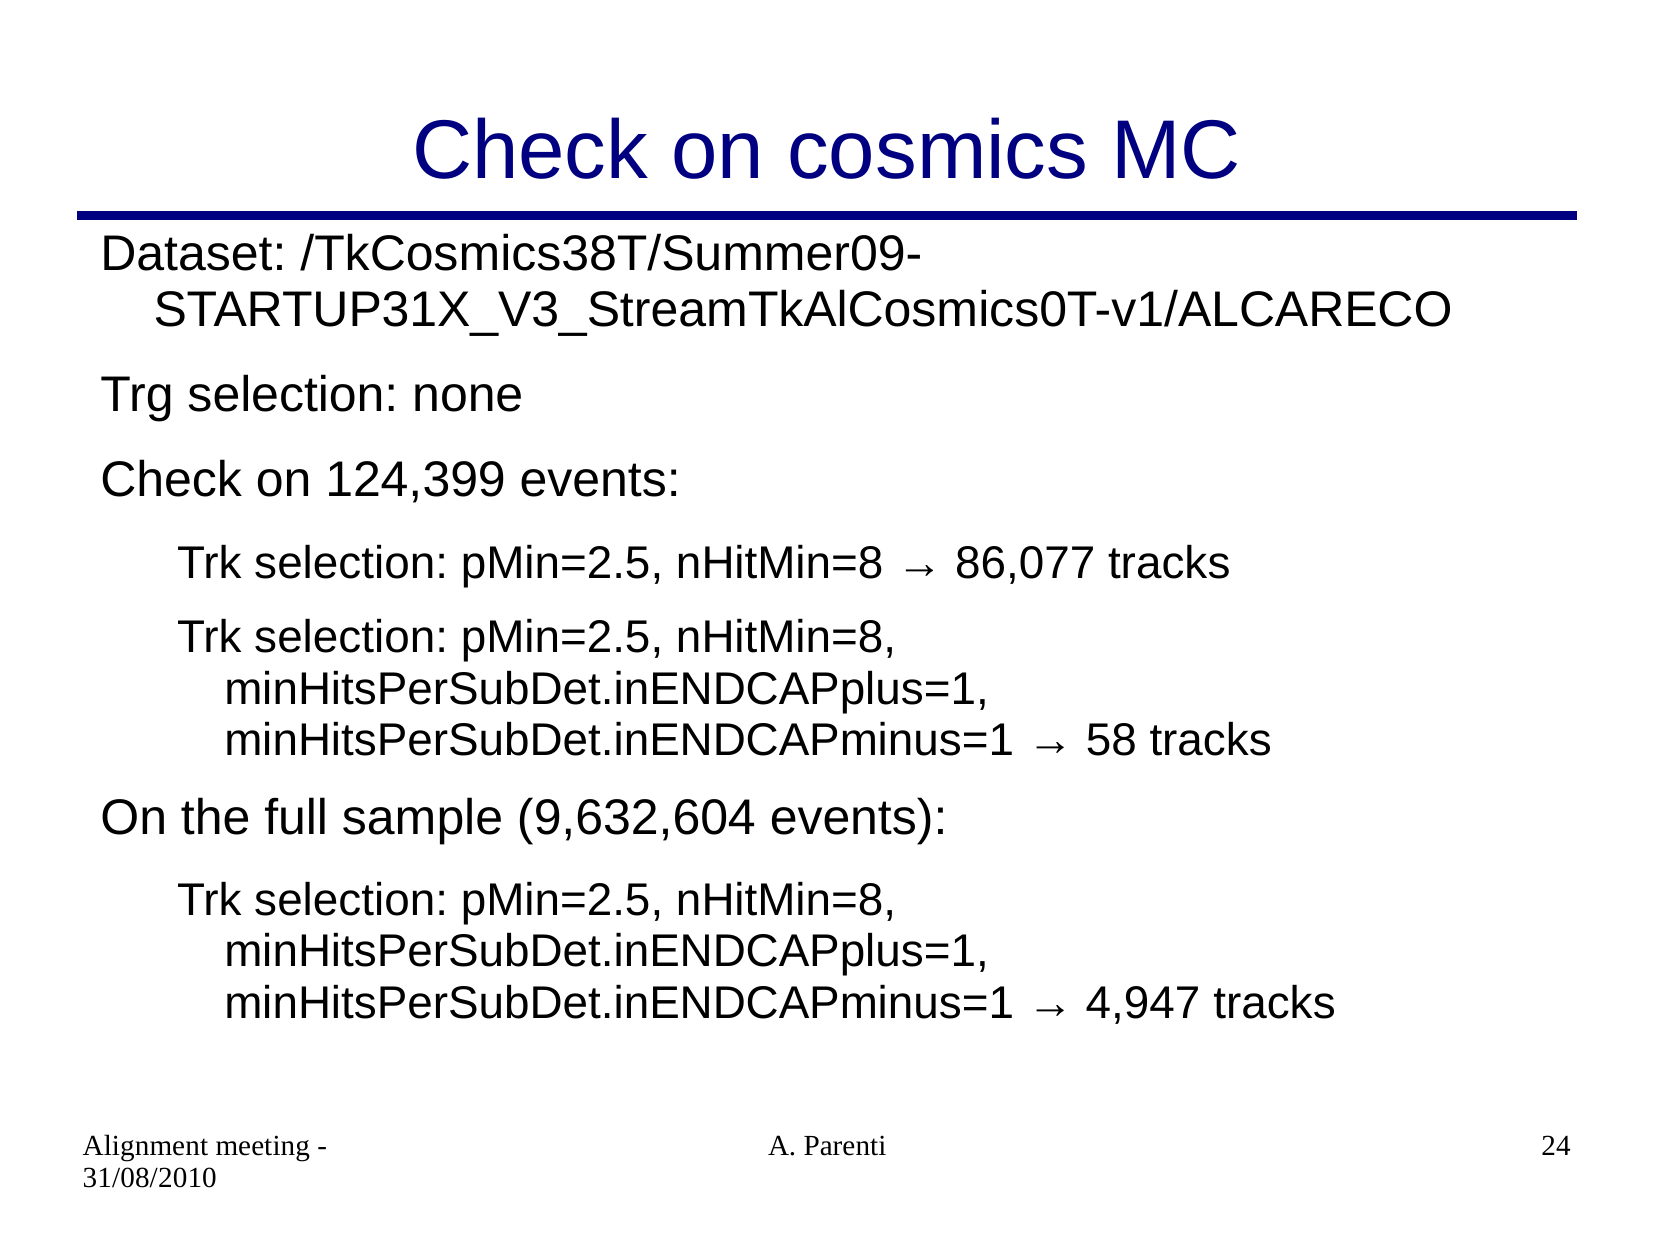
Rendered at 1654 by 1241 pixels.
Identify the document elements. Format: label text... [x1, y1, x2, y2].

title Check on cosmics MC [82, 75, 1571, 225]
list Dataset: /TkCosmics38T/Summer09-STARTUP31X_V3_StreamTkAlCosmics0T-v1/ALCARECO Trg selection: none Check on 124,399 events: Trk selection: pMin=2.5, nHitMin=8 → 86,077 tracks Trk selection: pMin=2.5, nHitMin=8, minHitsPerSubDet.inENDCAPplus=1, minHitsPerSubDet.inENDCAPminus=1 → 58 tracks On the full sample (9,632,604 events): Trk selection: pMin=2.5, nHitMin=8, minHitsPerSubDet.inENDCAPplus=1, minHitsPerSubDet.inENDCAPminus=1 → 4,947 tracks [82, 225, 1571, 1094]
